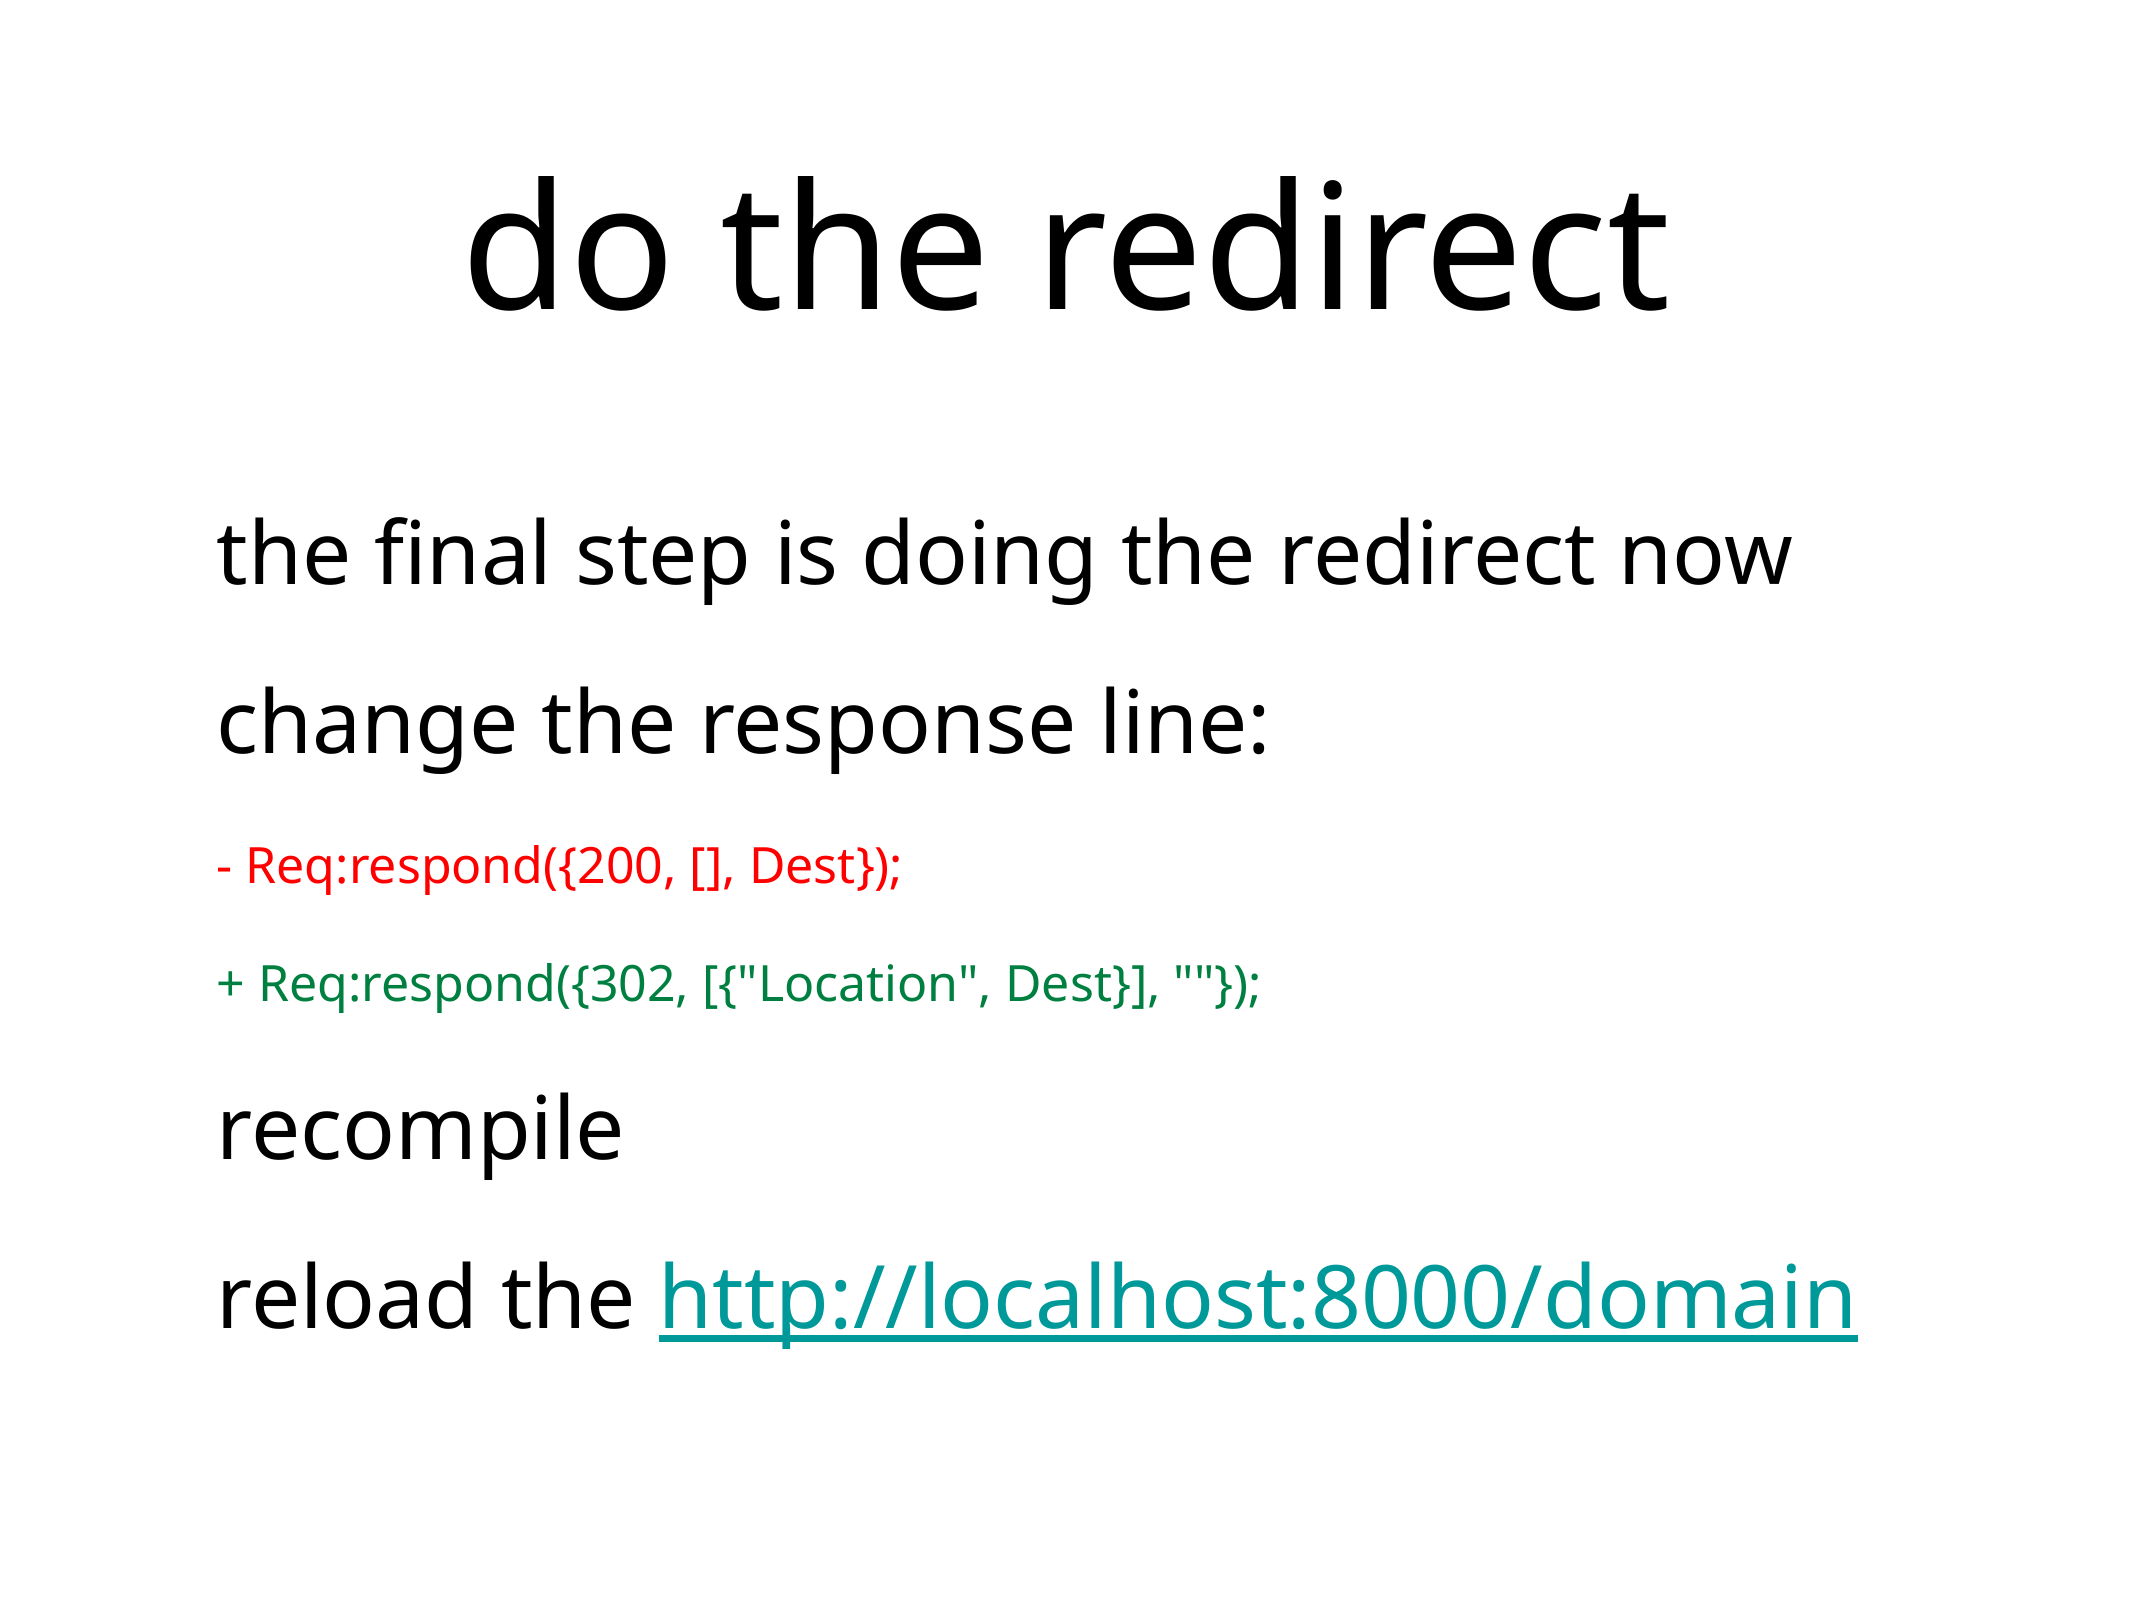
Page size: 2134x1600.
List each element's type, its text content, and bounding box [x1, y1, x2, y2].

list the final step is doing the redirect now change the response line: - Req:respond({200, [], Dest}); + Req:respond({302, [{"Location", Dest}], ""}); recompile reload the http://localhost:8000/domain [208, 425, 1925, 1421]
title do the redirect [208, 41, 1925, 425]
